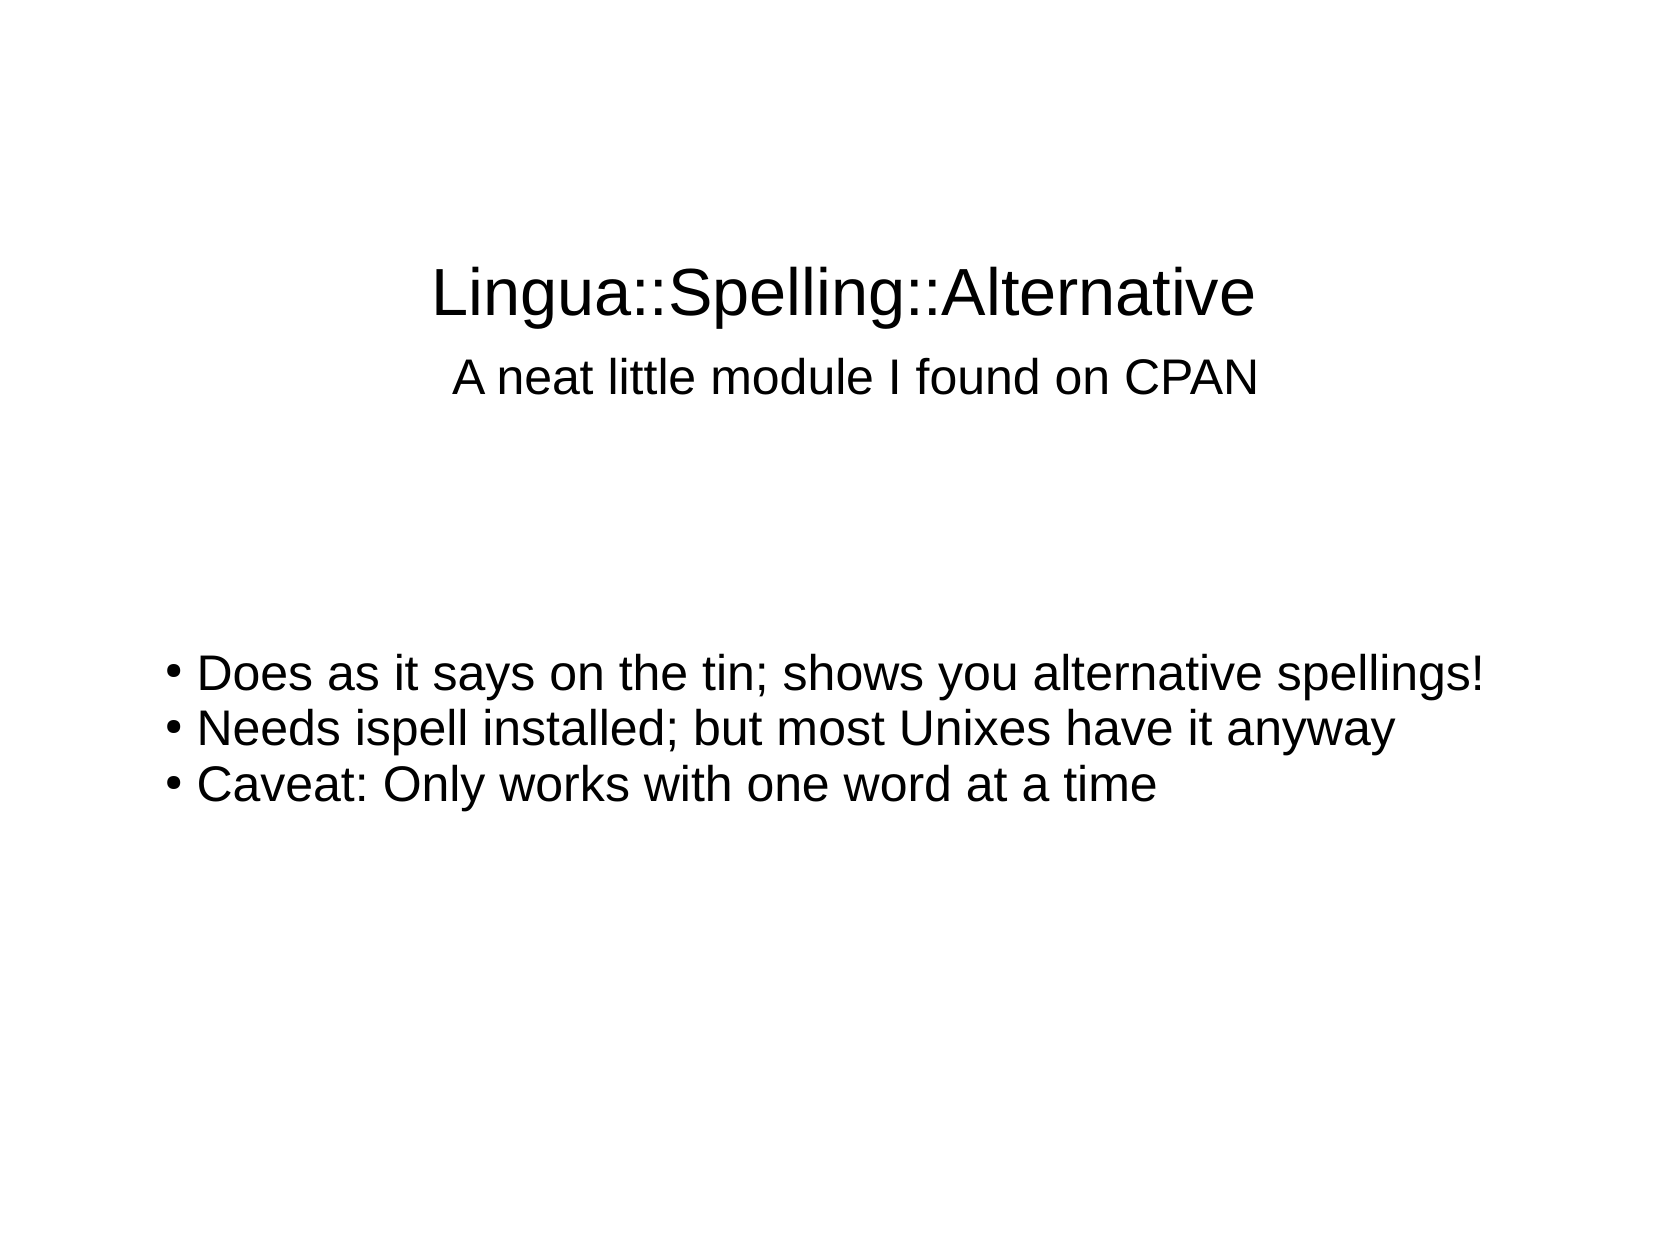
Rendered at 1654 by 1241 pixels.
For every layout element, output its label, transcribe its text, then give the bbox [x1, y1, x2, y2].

text_box Does as it says on the tin; shows you alternative spellings! Needs ispell installed; but most Unixes have it anyway Caveat: Only works with one word at a time [150, 637, 1501, 820]
text_box A neat little module I found on CPAN [437, 341, 1276, 413]
text_box Lingua::Spelling::Alternative [417, 247, 1276, 338]
